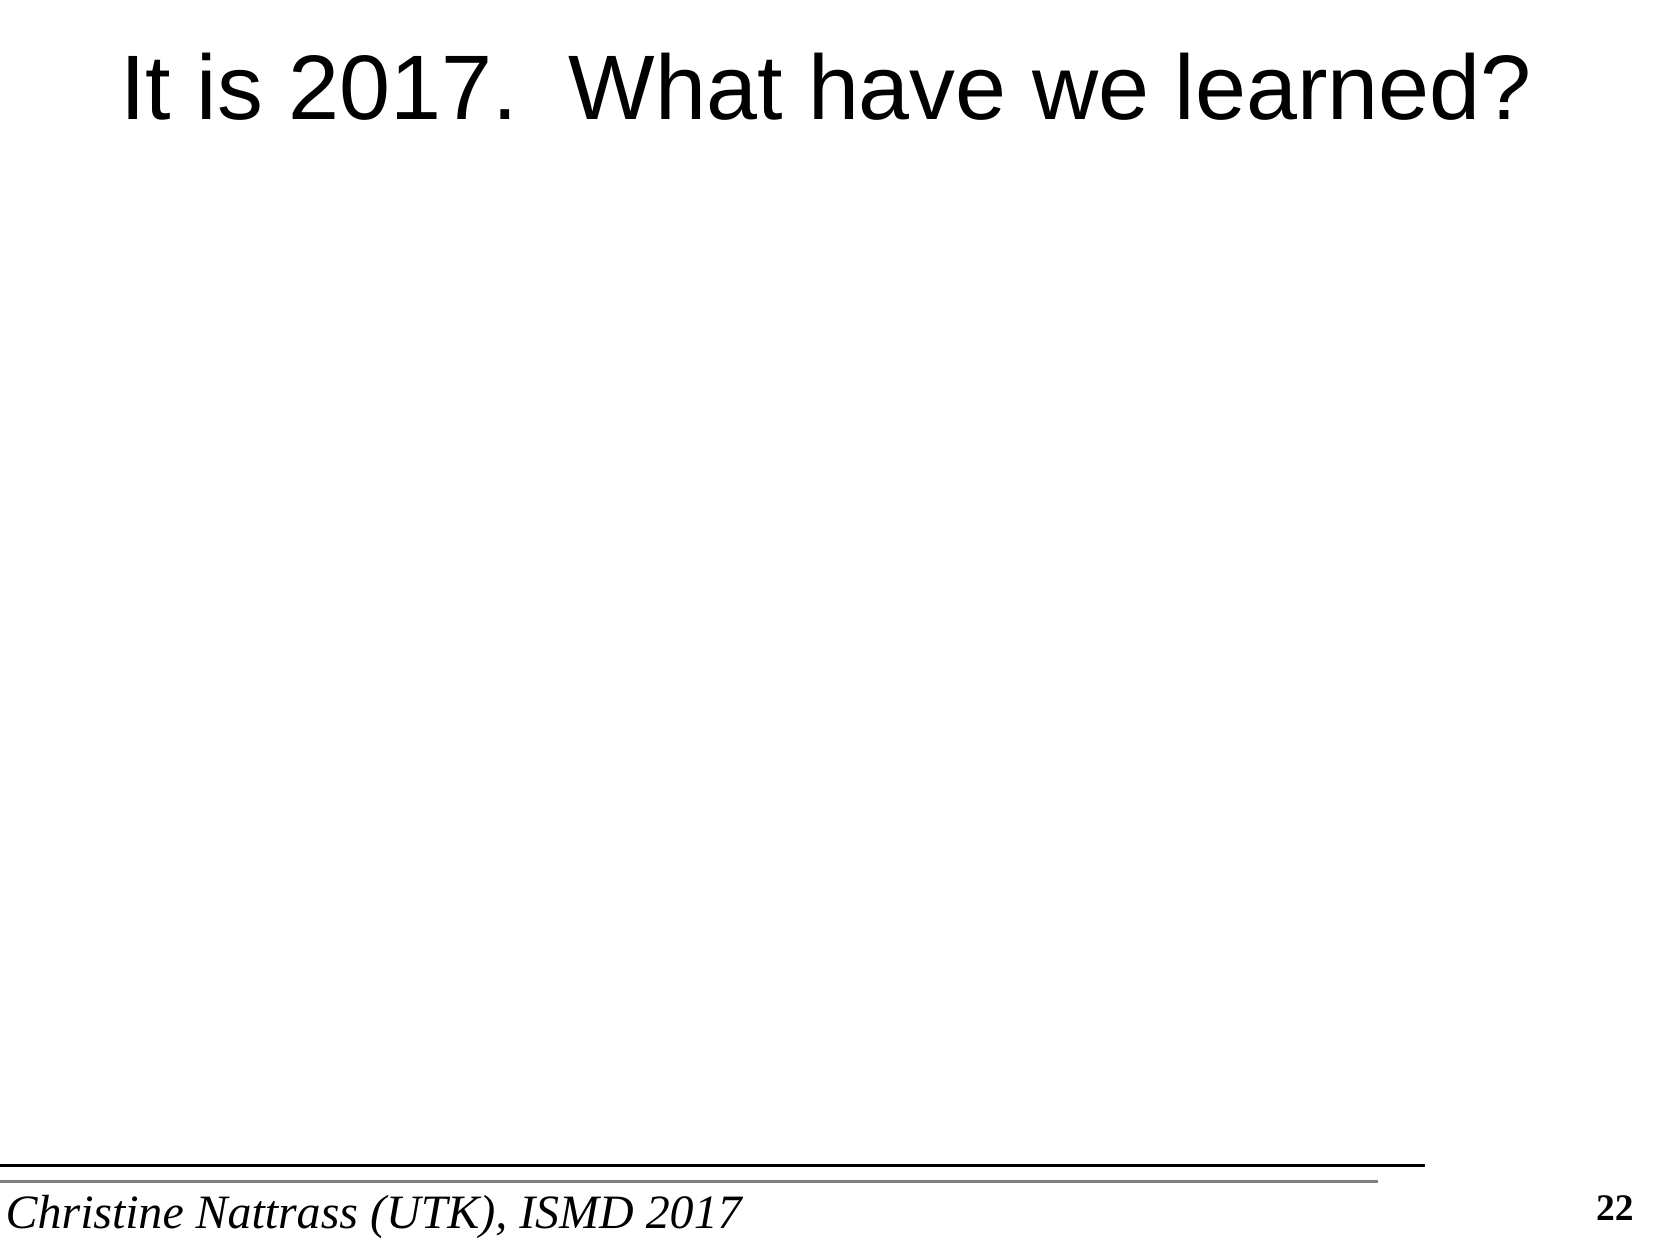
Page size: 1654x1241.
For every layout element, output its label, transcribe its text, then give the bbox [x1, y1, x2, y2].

title It is 2017. What have we learned? [82, 2, 1571, 173]
